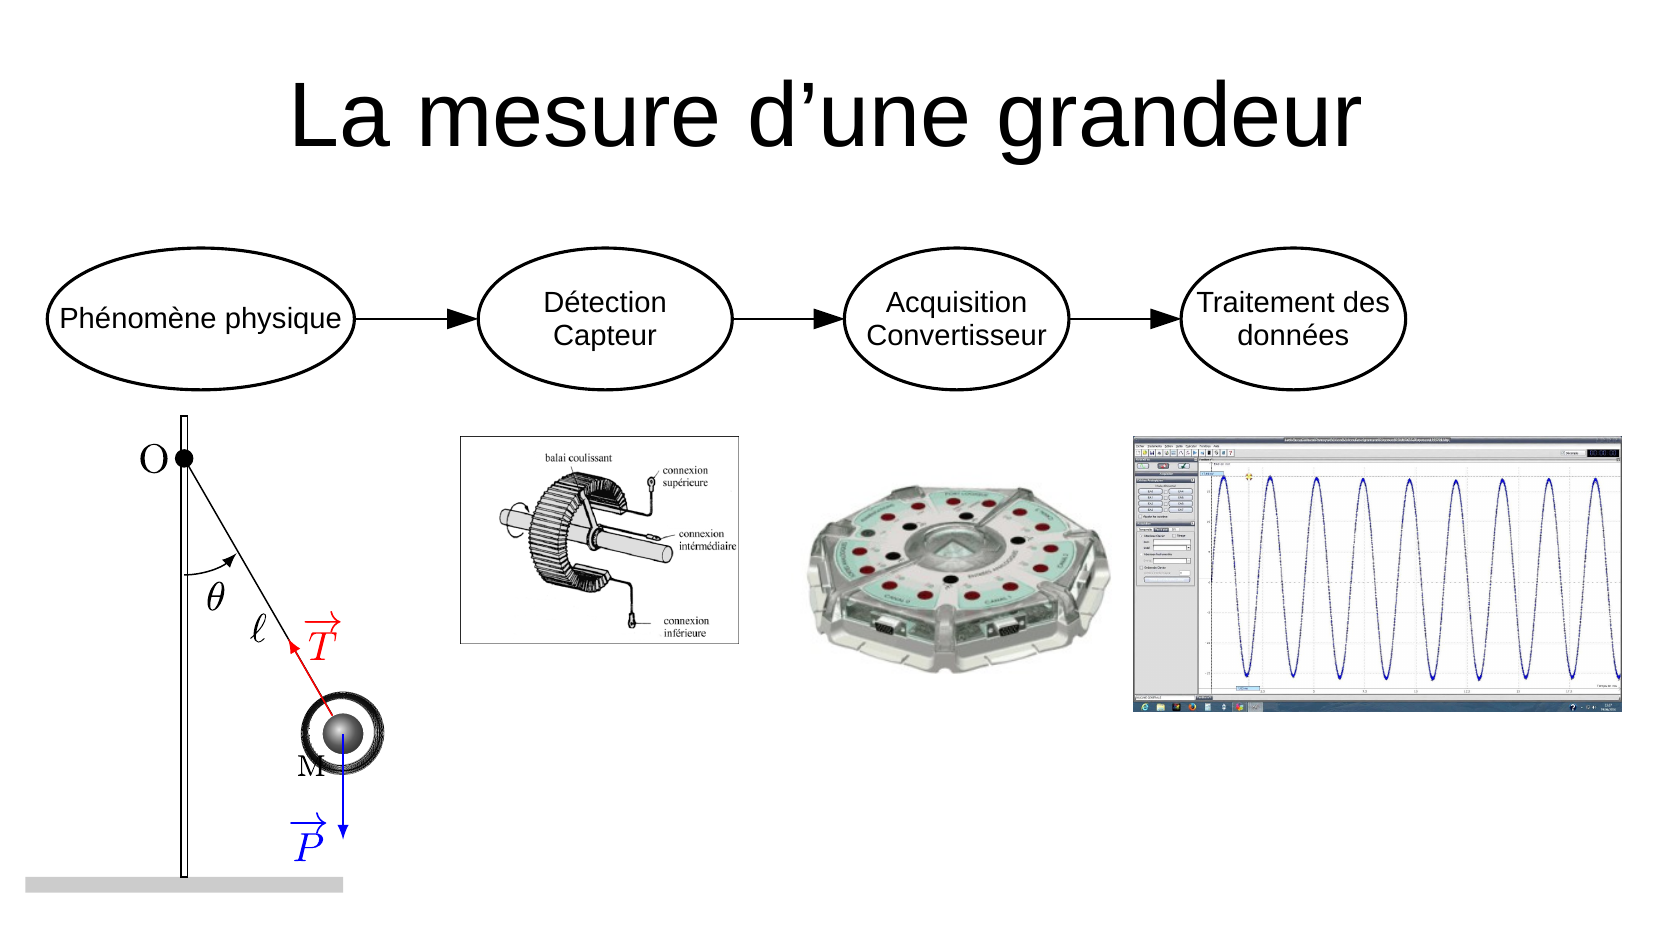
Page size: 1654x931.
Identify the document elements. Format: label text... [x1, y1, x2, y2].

text_box Phénomène physique [47, 248, 355, 377]
picture [460, 436, 739, 644]
picture [0, 377, 390, 929]
text_box Détection Capteur [478, 248, 733, 390]
title La mesure d’une grandeur [82, 37, 1571, 193]
text_box Traitement des données [1181, 248, 1406, 390]
picture [1133, 436, 1622, 712]
text_box Acquisition Convertisseur [844, 248, 1069, 390]
picture [791, 413, 1122, 744]
